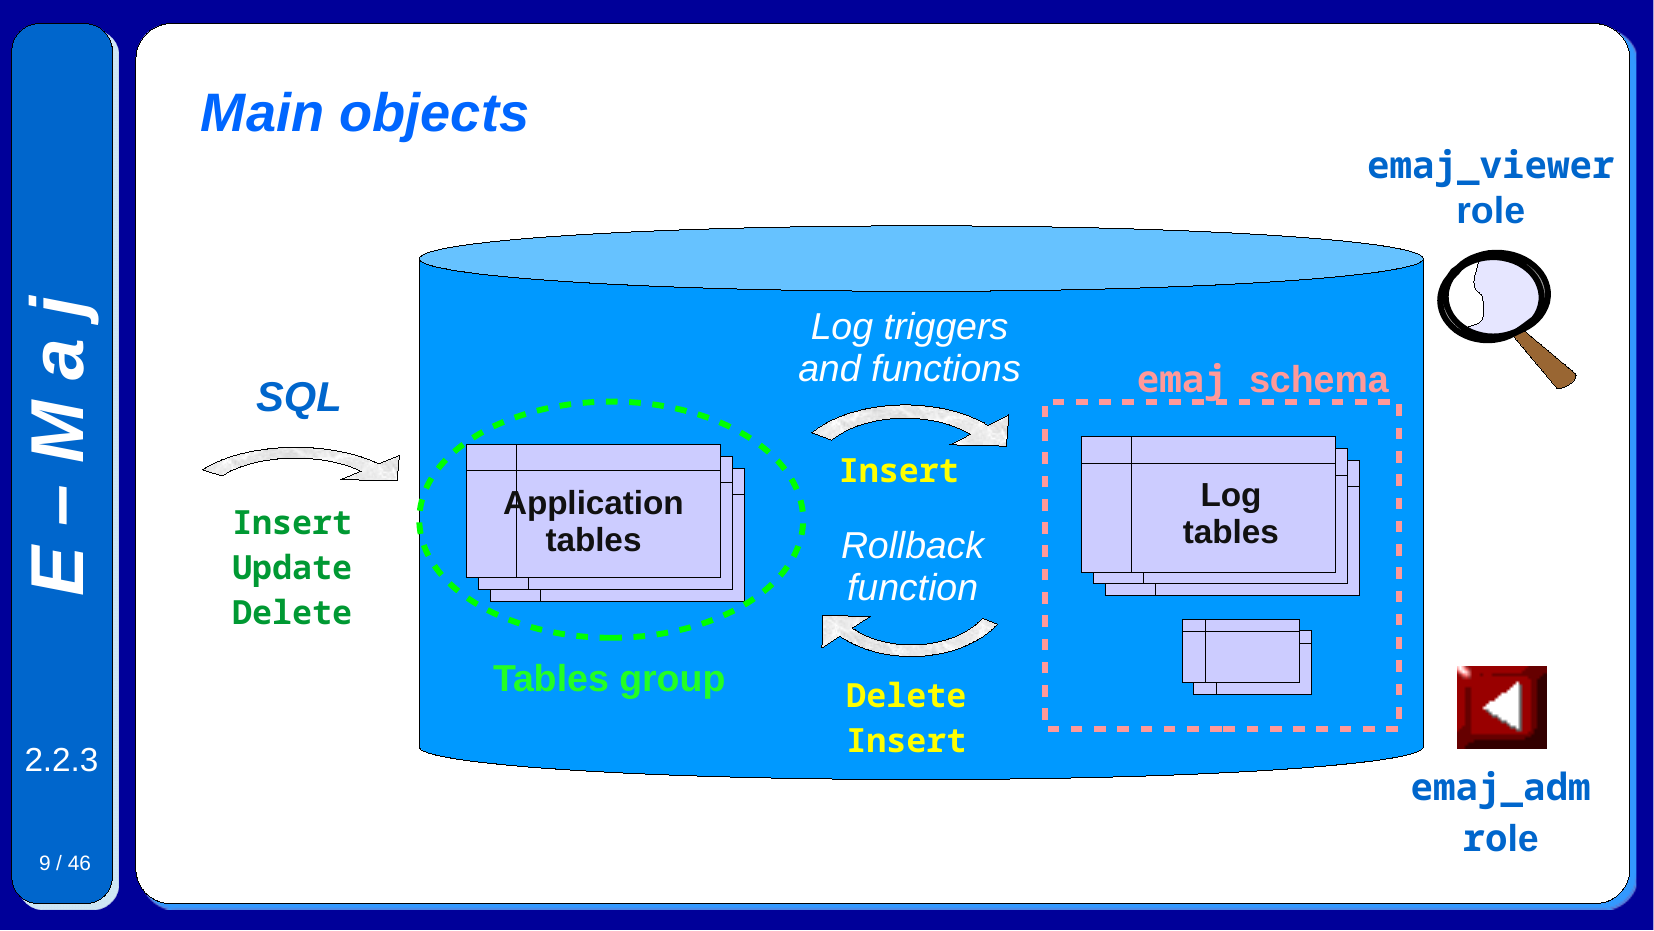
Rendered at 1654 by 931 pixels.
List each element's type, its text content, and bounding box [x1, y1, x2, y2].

text_box Delete Insert [802, 664, 1010, 759]
text_box [1440, 252, 1577, 389]
text_box Insert [817, 439, 981, 494]
text_box Log triggers and functions [761, 298, 1058, 398]
text_box Application tables [448, 476, 739, 569]
text_box [202, 447, 400, 481]
text_box Tables group [478, 649, 768, 707]
title Main objects [200, 34, 1575, 191]
text_box SQL [194, 366, 404, 428]
text_box Insert Update Delete [183, 491, 402, 626]
text_box emaj schema [1122, 344, 1404, 406]
text_box emaj_adm role [1395, 752, 1609, 859]
picture [1457, 666, 1547, 749]
text_box emaj_viewer role [1352, 131, 1630, 233]
text_box Log tables [1138, 468, 1323, 561]
text_box Rollback function [755, 516, 1070, 616]
text_box [419, 260, 1424, 780]
